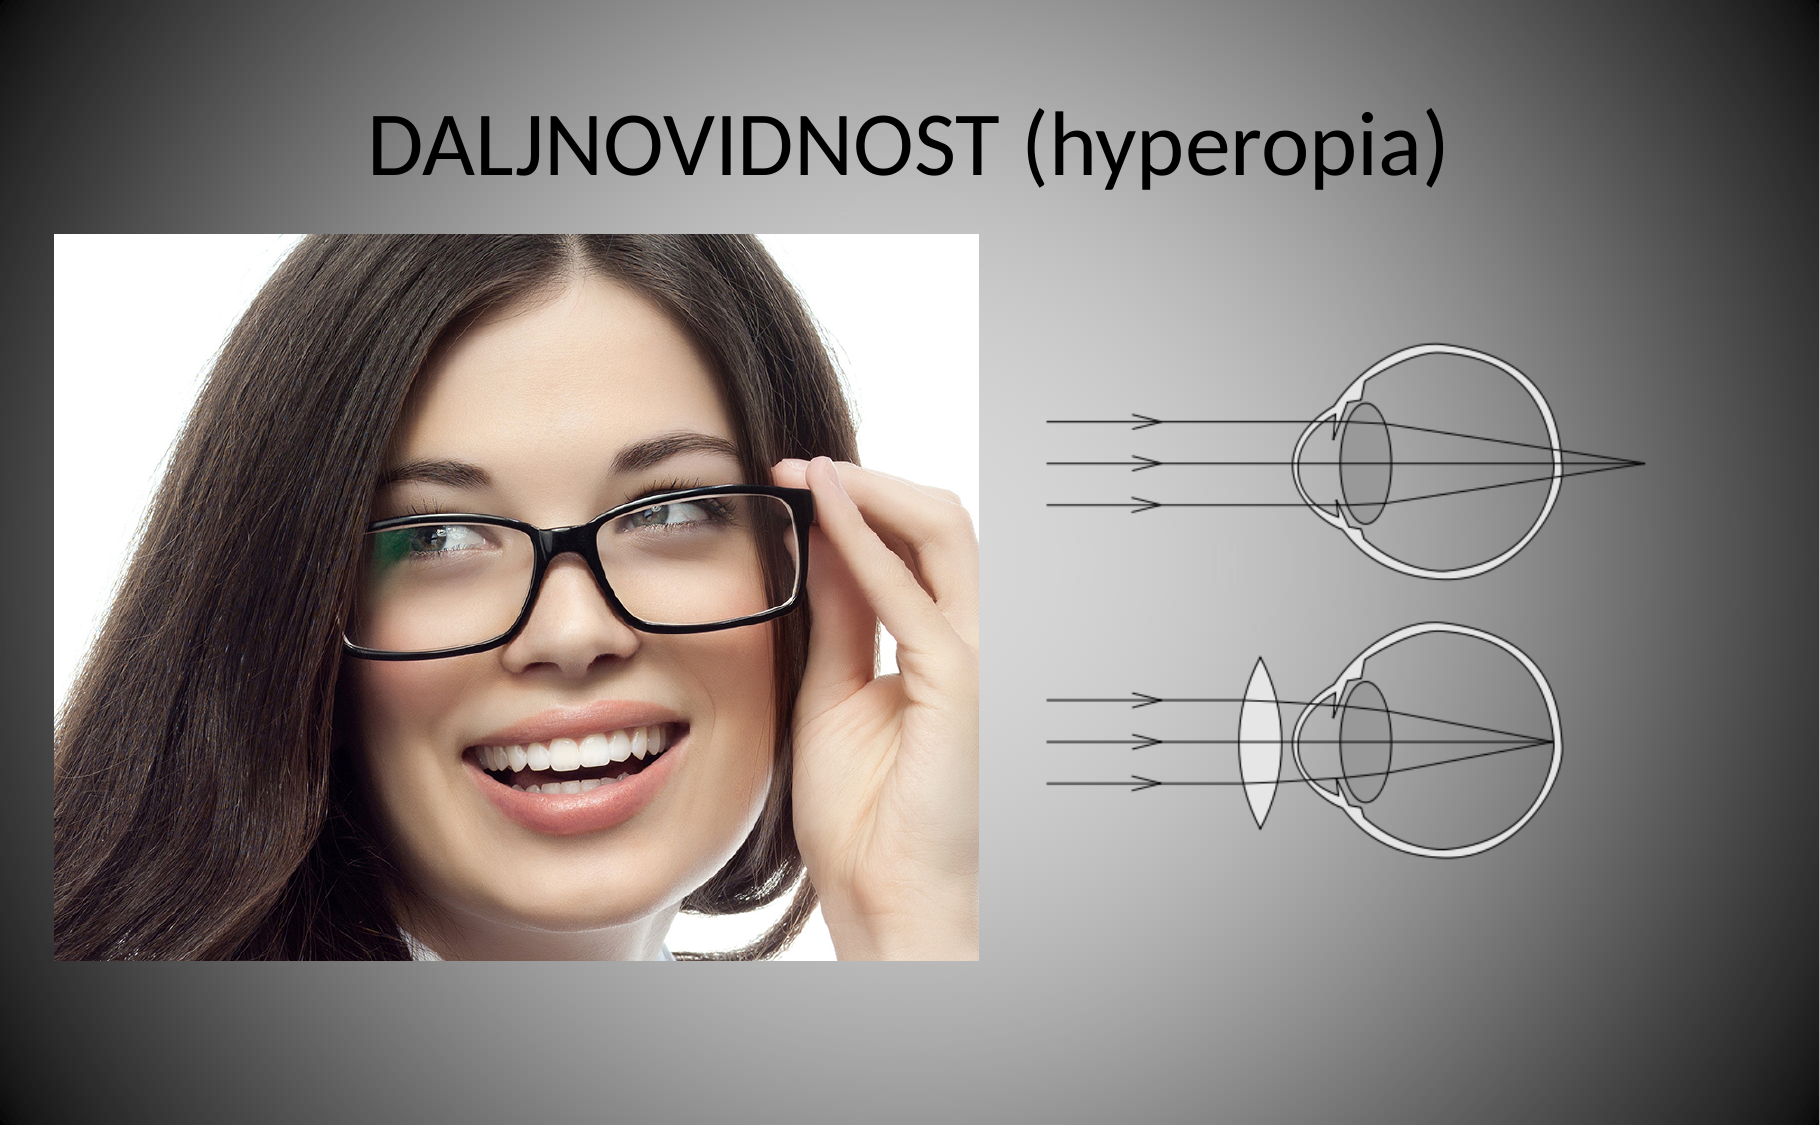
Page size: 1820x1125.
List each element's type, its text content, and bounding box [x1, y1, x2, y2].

title DALJNOVIDNOST (hyperopia) [90, 45, 1729, 233]
picture [0, 0, 1820, 1125]
